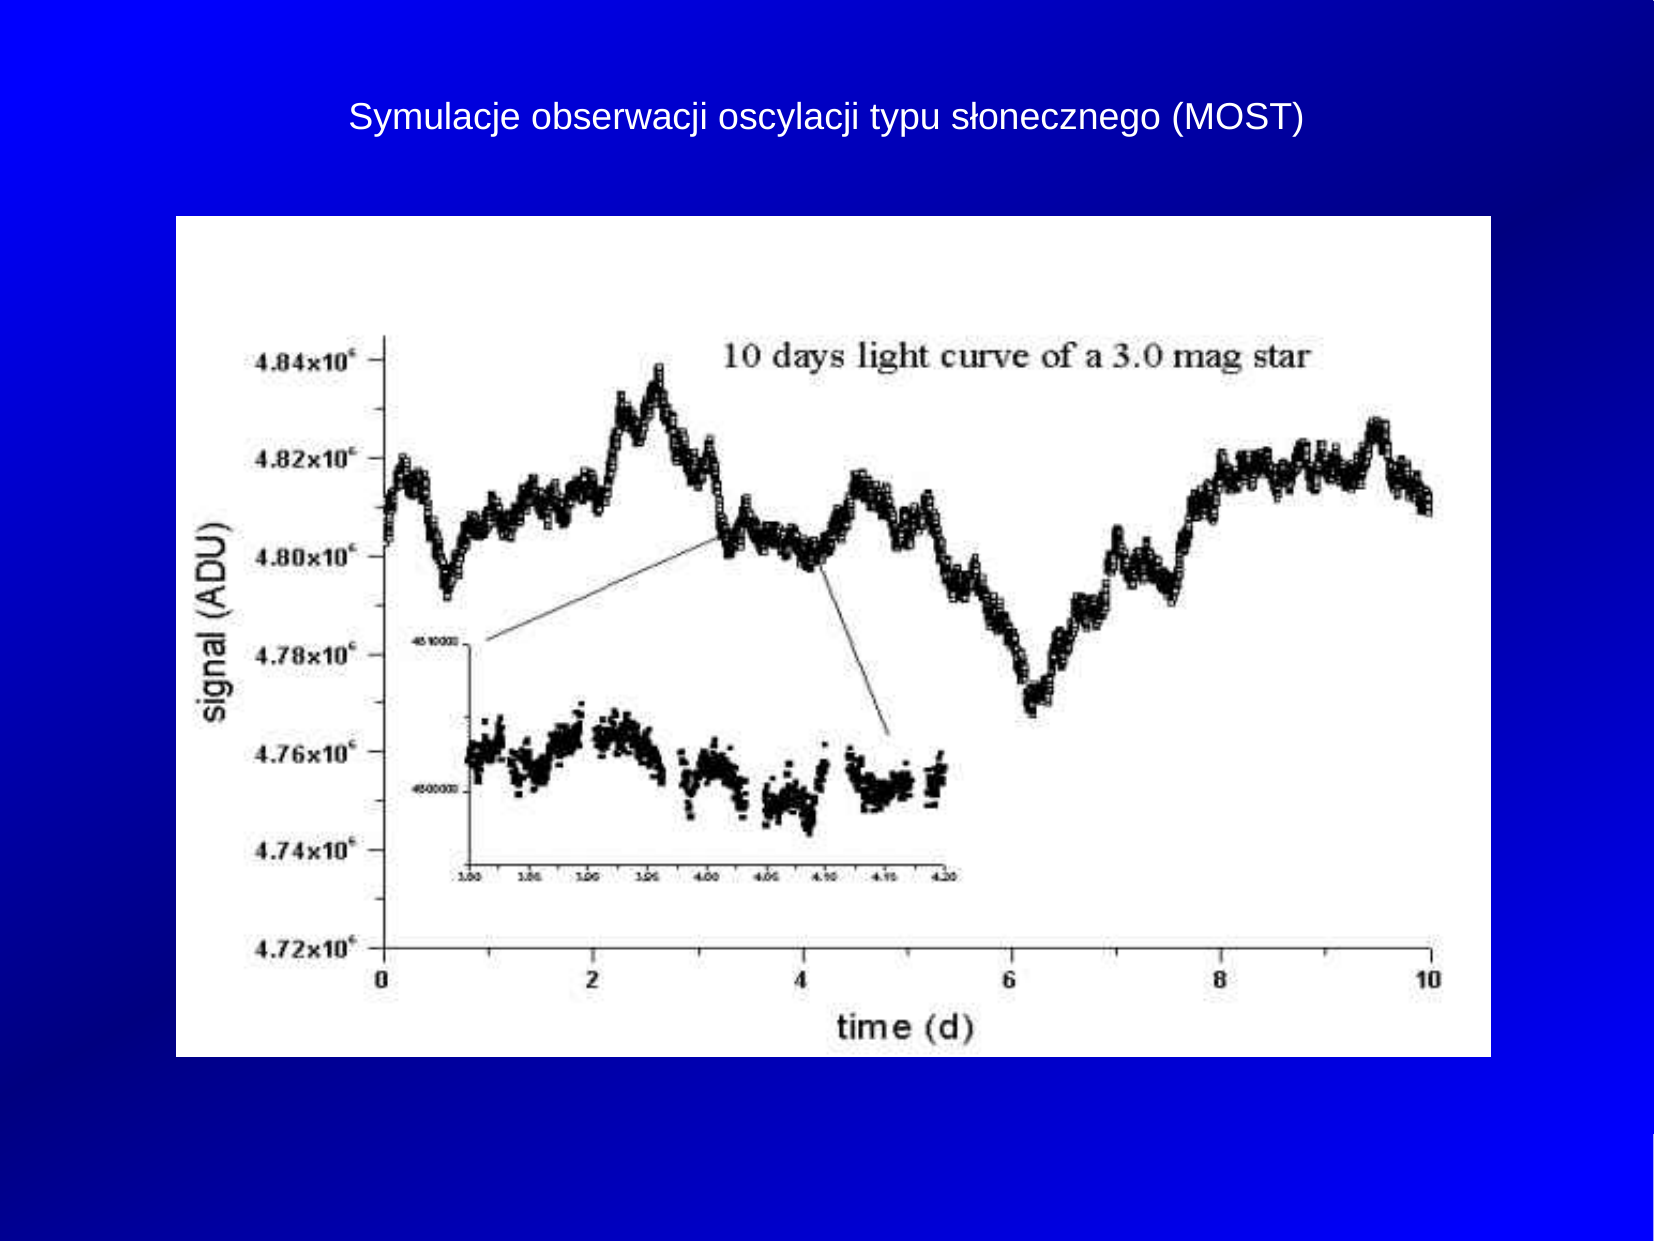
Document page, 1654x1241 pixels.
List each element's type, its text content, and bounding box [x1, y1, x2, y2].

picture [176, 216, 1491, 1057]
text_box Symulacje obserwacji oscylacji typu słonecznego (MOST) [333, 88, 1321, 146]
